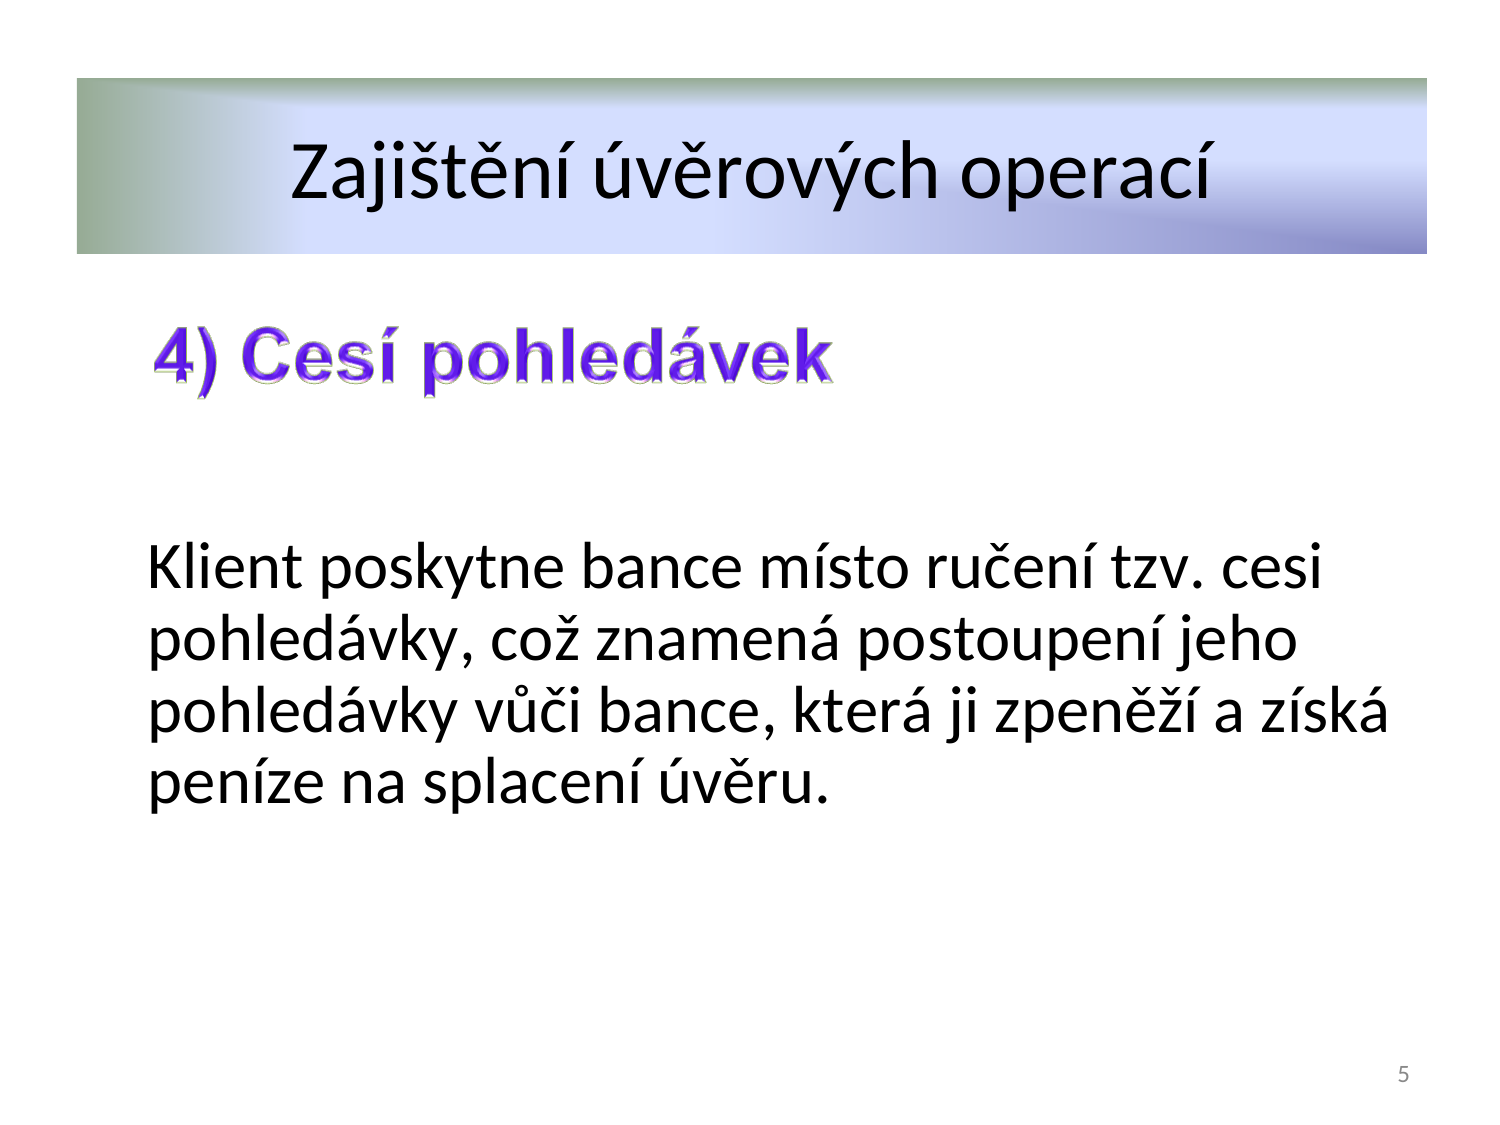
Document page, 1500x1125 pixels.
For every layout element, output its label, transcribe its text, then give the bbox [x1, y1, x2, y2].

list Klient poskytne bance místo ručení tzv. cesi pohledávky, což znamená postoupení jeho pohledávky vůči bance, která ji zpeněží a získá peníze na splacení úvěru. [76, 337, 1436, 915]
title Zajištění úvěrových operací [76, 78, 1427, 254]
picture [106, 284, 881, 410]
text_box <číslo> [1074, 1042, 1426, 1103]
